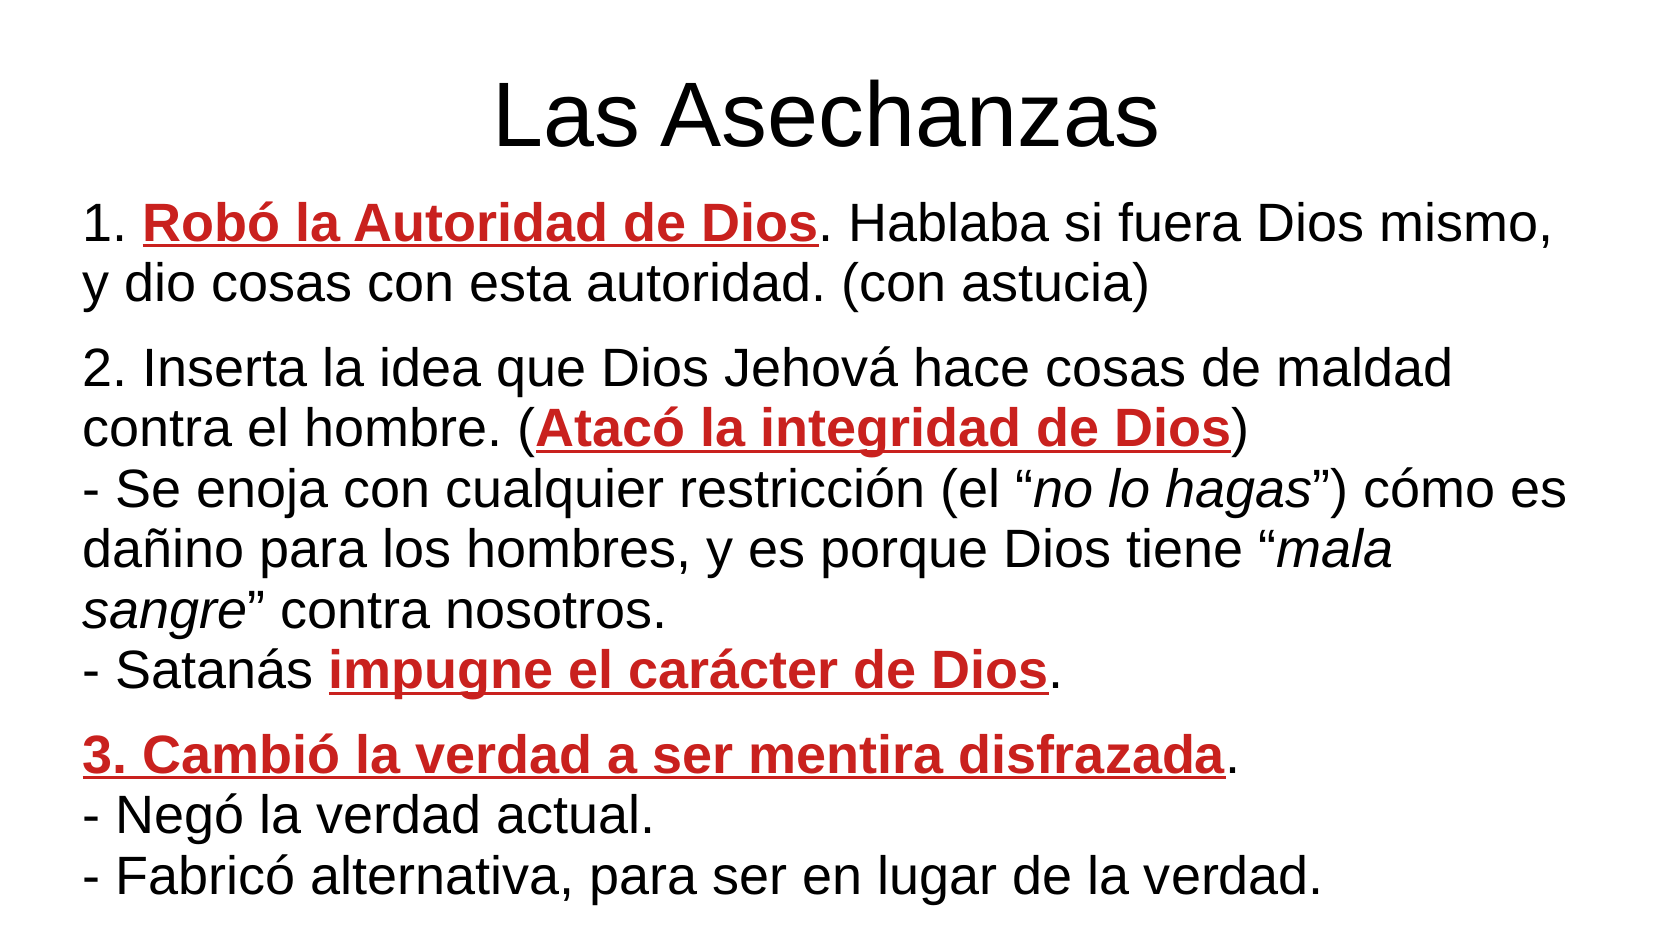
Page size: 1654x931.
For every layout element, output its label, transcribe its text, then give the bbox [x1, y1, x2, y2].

list 1. Robó la Autoridad de Dios. Hablaba si fuera Dios mismo, y dio cosas con esta autoridad. (con astucia) 2. Inserta la idea que Dios Jehová hace cosas de maldad contra el hombre. (Atacó la integridad de Dios) - Se enoja con cualquier restricción (el “no lo hagas”) cómo es dañino para los hombres, y es porque Dios tiene “mala sangre” contra nosotros. - Satanás impugne el carácter de Dios. 3. Cambió la verdad a ser mentira disfrazada. - Negó la verdad actual. - Fabricó alternativa, para ser en lugar de la verdad. [82, 192, 1571, 916]
title Las Asechanzas [82, 37, 1571, 192]
